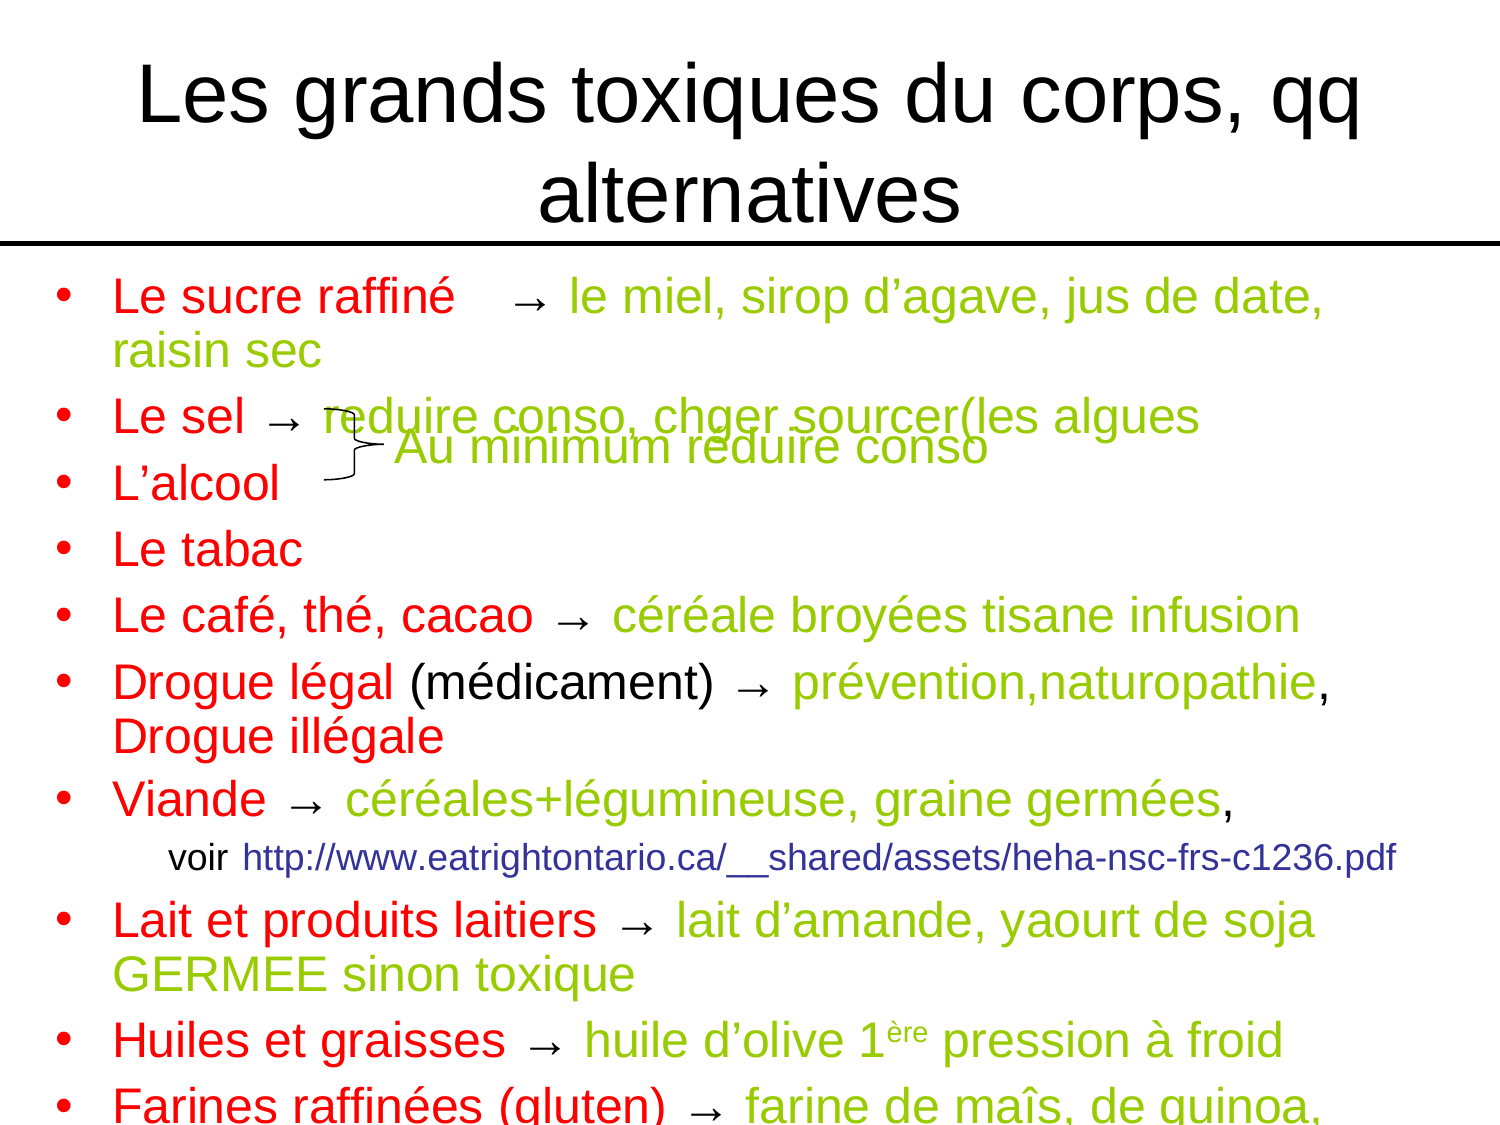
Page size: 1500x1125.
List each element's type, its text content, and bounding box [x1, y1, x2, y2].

text_box Au minimum réduire conso [183, 349, 1201, 538]
title Les grands toxiques du corps, qq alternatives [75, 45, 1426, 233]
list Le sucre raffiné → le miel, sirop d’agave, jus de date, raisin sec Le sel → reduire conso, chger sourcer(les algues L’alcool Le tabac Le café, thé, cacao → céréale broyées tisane infusion Drogue légal (médicament) → prévention,naturopathie, Drogue illégale Viande → céréales+légumineuse, graine germées, voir http://www.eatrightontario.ca/__shared/assets/heha-nsc-frs-c1236.pdf Lait et produits laitiers → lait d’amande, yaourt de soja GERMEE sinon toxique Huiles et graisses → huile d’olive 1ère pression à froid Farines raffinées (gluten) → farine de maîs, de quinoa, épeautre [41, 262, 1459, 1125]
